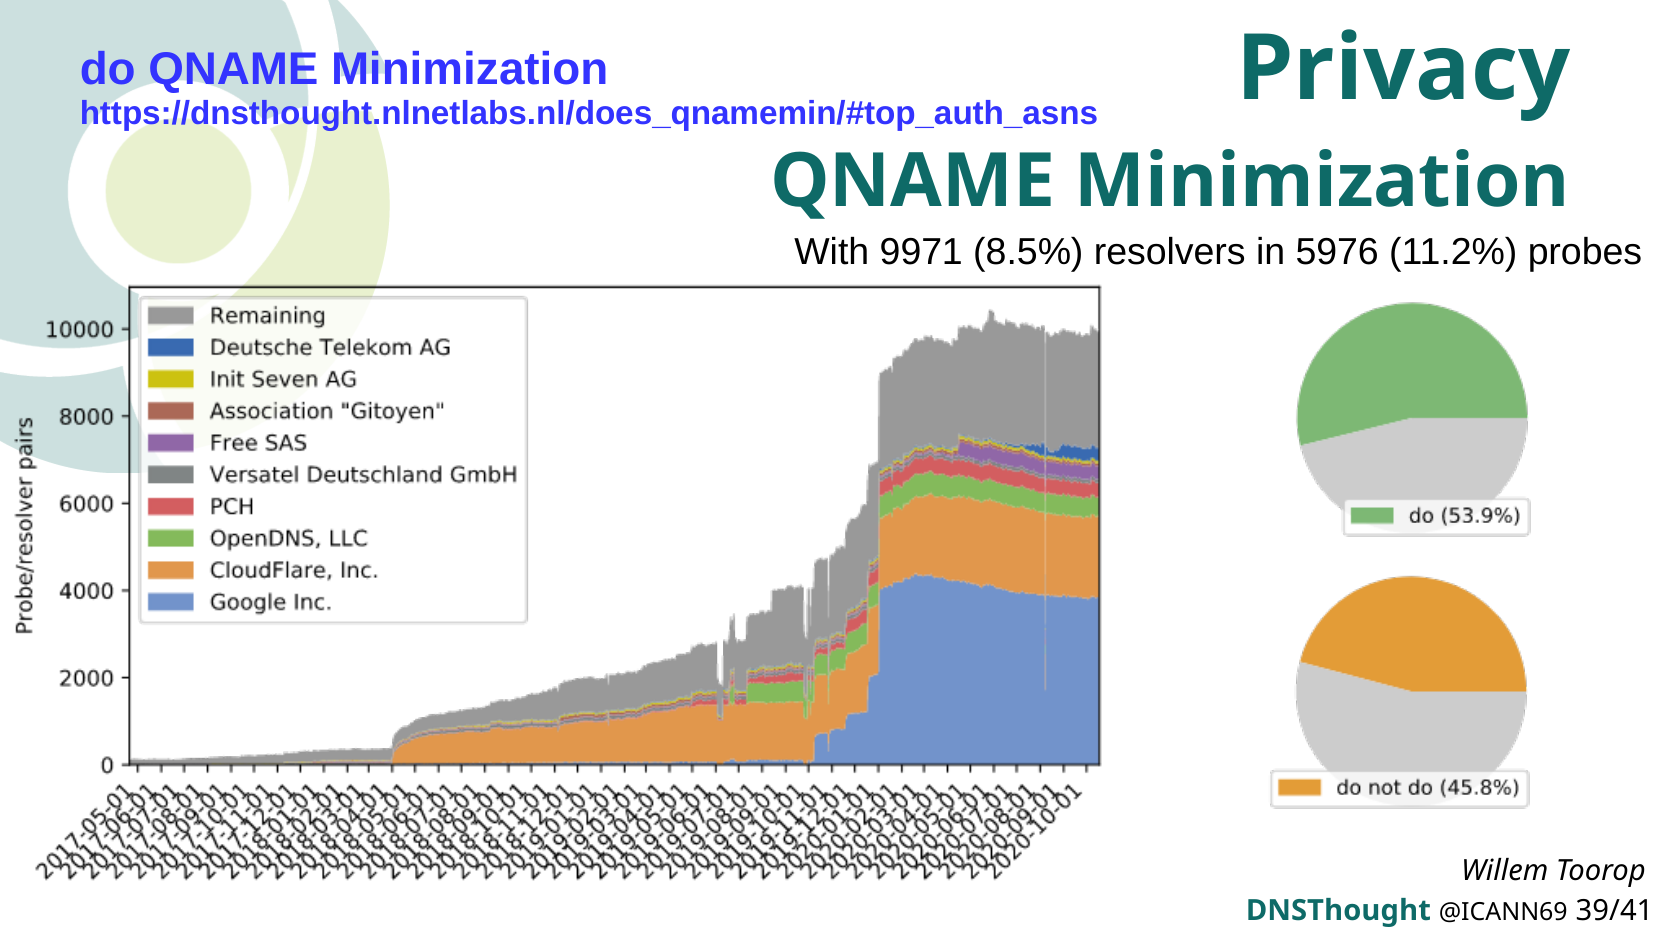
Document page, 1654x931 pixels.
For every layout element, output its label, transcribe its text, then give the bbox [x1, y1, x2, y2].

picture [1257, 271, 1561, 839]
text_box do QNAME Minimization https://dnsthought.nlnetlabs.nl/does_qnamemin/#top_auth_asns [64, 35, 1176, 139]
text_box With 9971 (8.5%) resolvers in 5976 (11.2%) probes [779, 223, 1654, 280]
picture [0, 264, 1123, 900]
title Privacy QNAME Minimization [35, 0, 1571, 255]
